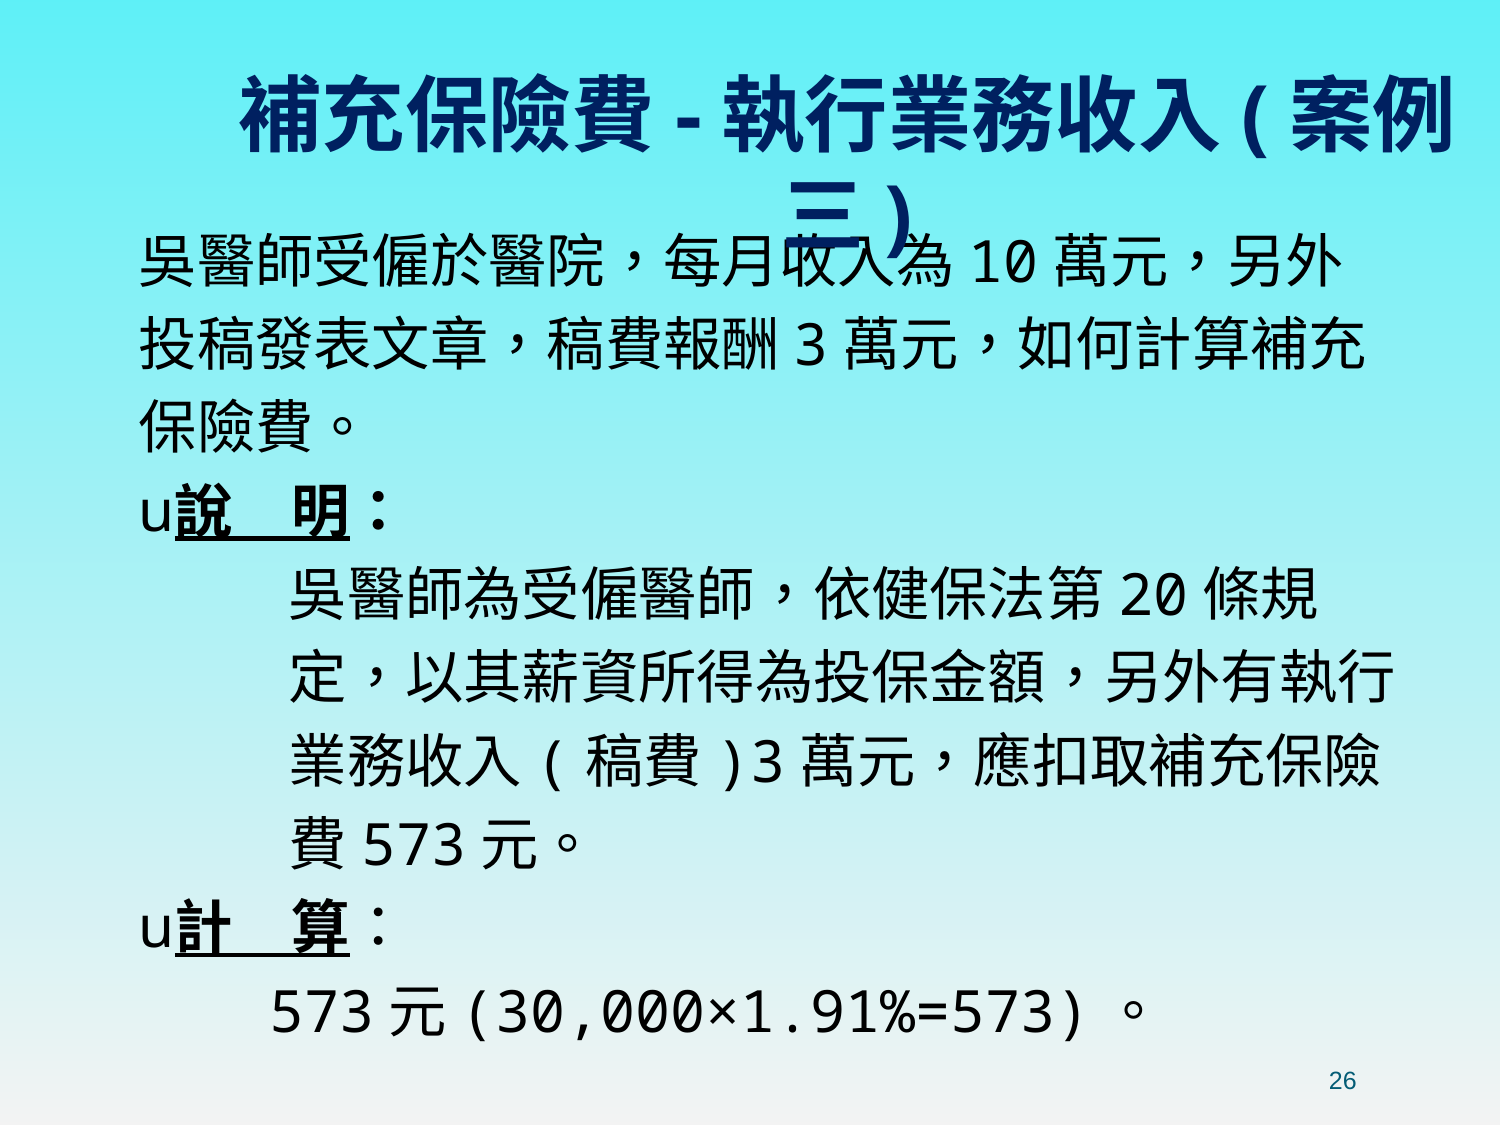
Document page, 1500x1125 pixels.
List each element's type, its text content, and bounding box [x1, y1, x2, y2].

text_box 26 [1328, 1034, 1454, 1095]
text_box 吳醫師受僱於醫院，每月收入為10萬元，另外投稿發表文章，稿費報酬3萬元，如何計算補充保險費。 說 明： 吳醫師為受僱醫師，依健保法第20條規定，以其薪資所得為投保金額，另外有執行業務收入(稿費)3萬元，應扣取補充保險費573元。 計 算： 573元(30,000×1.91%=573)。 [124, 203, 1412, 1051]
text_box 補充保險費-執行業務收入(案例三) [195, 55, 1500, 185]
